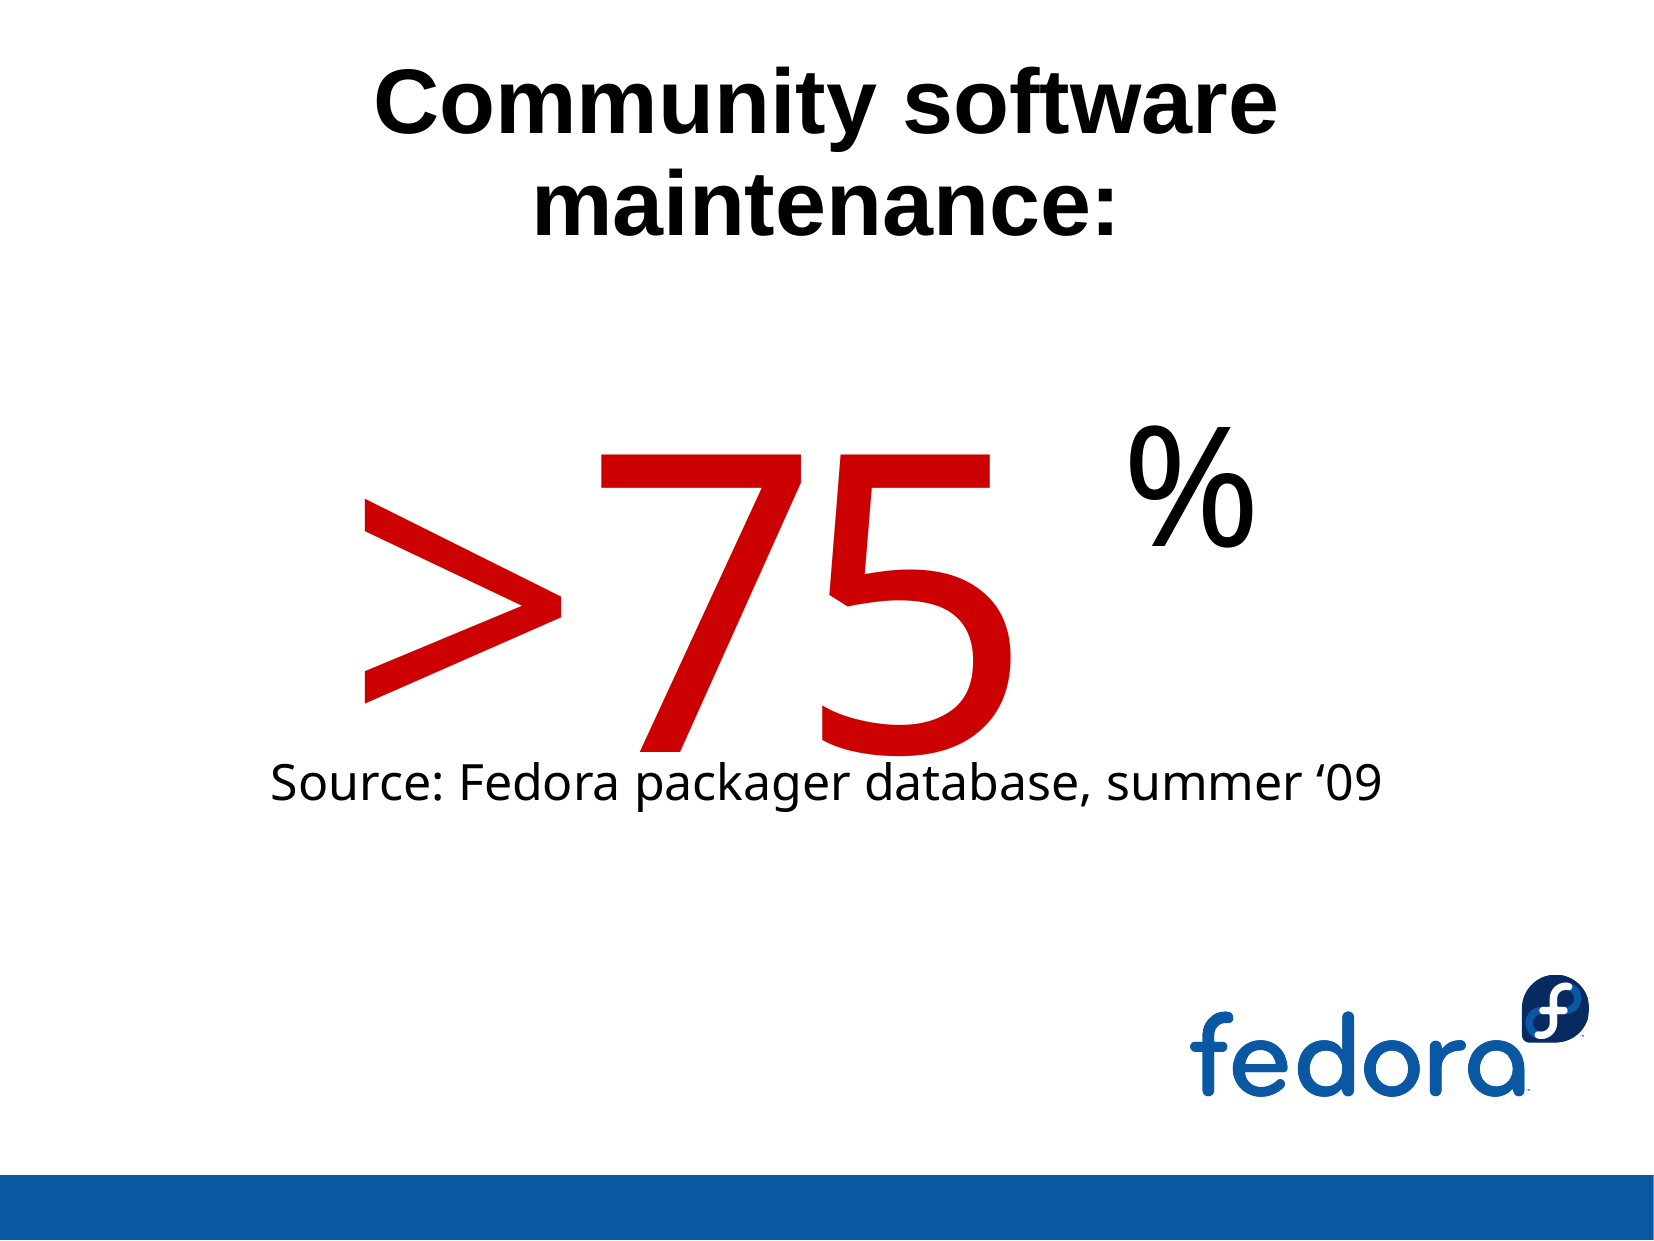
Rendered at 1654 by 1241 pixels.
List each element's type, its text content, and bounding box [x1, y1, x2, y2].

picture [1190, 975, 1589, 1097]
text_box % [1108, 360, 1324, 563]
text_box >75 [329, 300, 1191, 783]
picture [0, 1175, 1654, 1240]
text_box Source: Fedora packager database, summer ‘09 [226, 739, 1427, 811]
title Community software maintenance: [82, 49, 1571, 257]
